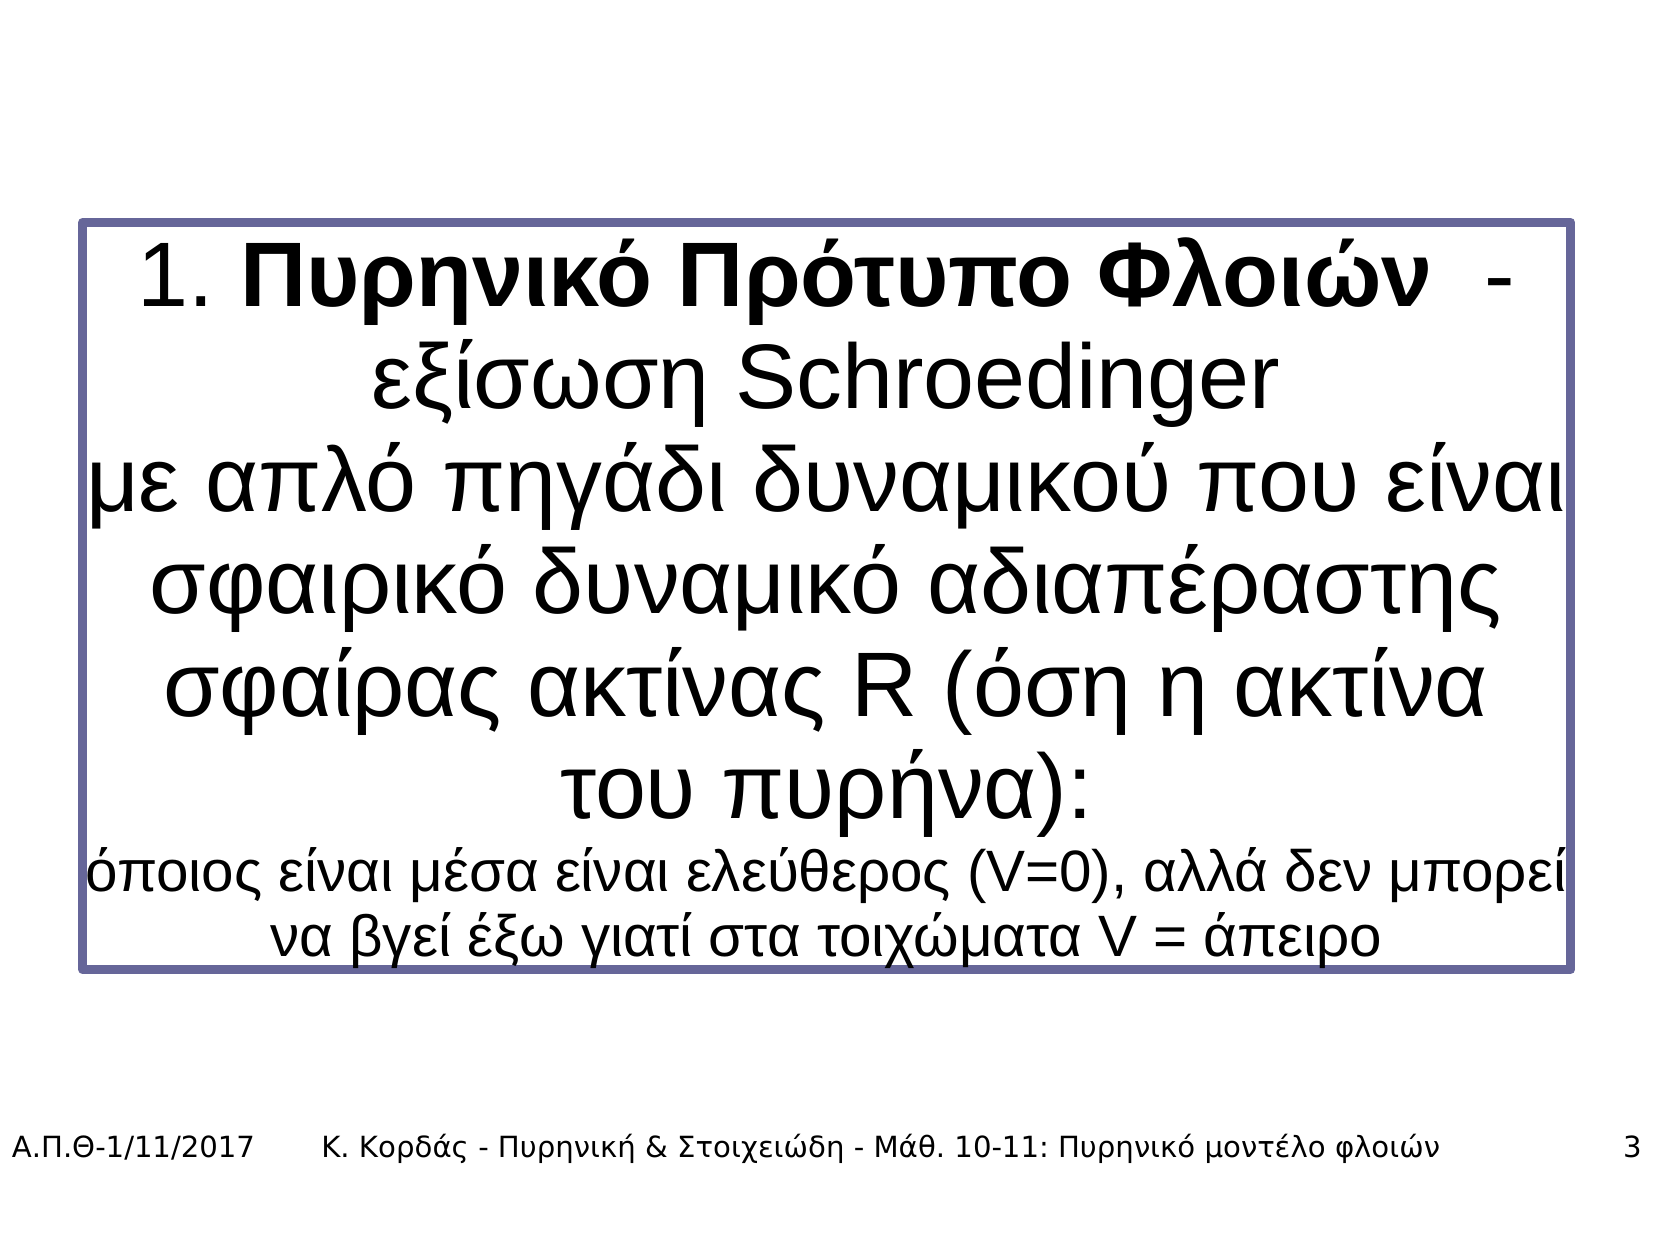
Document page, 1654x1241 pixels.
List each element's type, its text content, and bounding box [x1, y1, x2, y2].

title 1. Πυρηνικό Πρότυπο Φλοιών - εξίσωση Schroedinger με απλό πηγάδι δυναμικού που είναι σφαιρικό δυναμικό αδιαπέραστης σφαίρας ακτίνας R (όση η ακτίνα του πυρήνα): όποιος είναι μέσα είναι ελεύθερος (V=0), αλλά δεν μπορεί να βγεί έξω γιατί στα τοιχώματα V = άπειρο [82, 222, 1571, 970]
